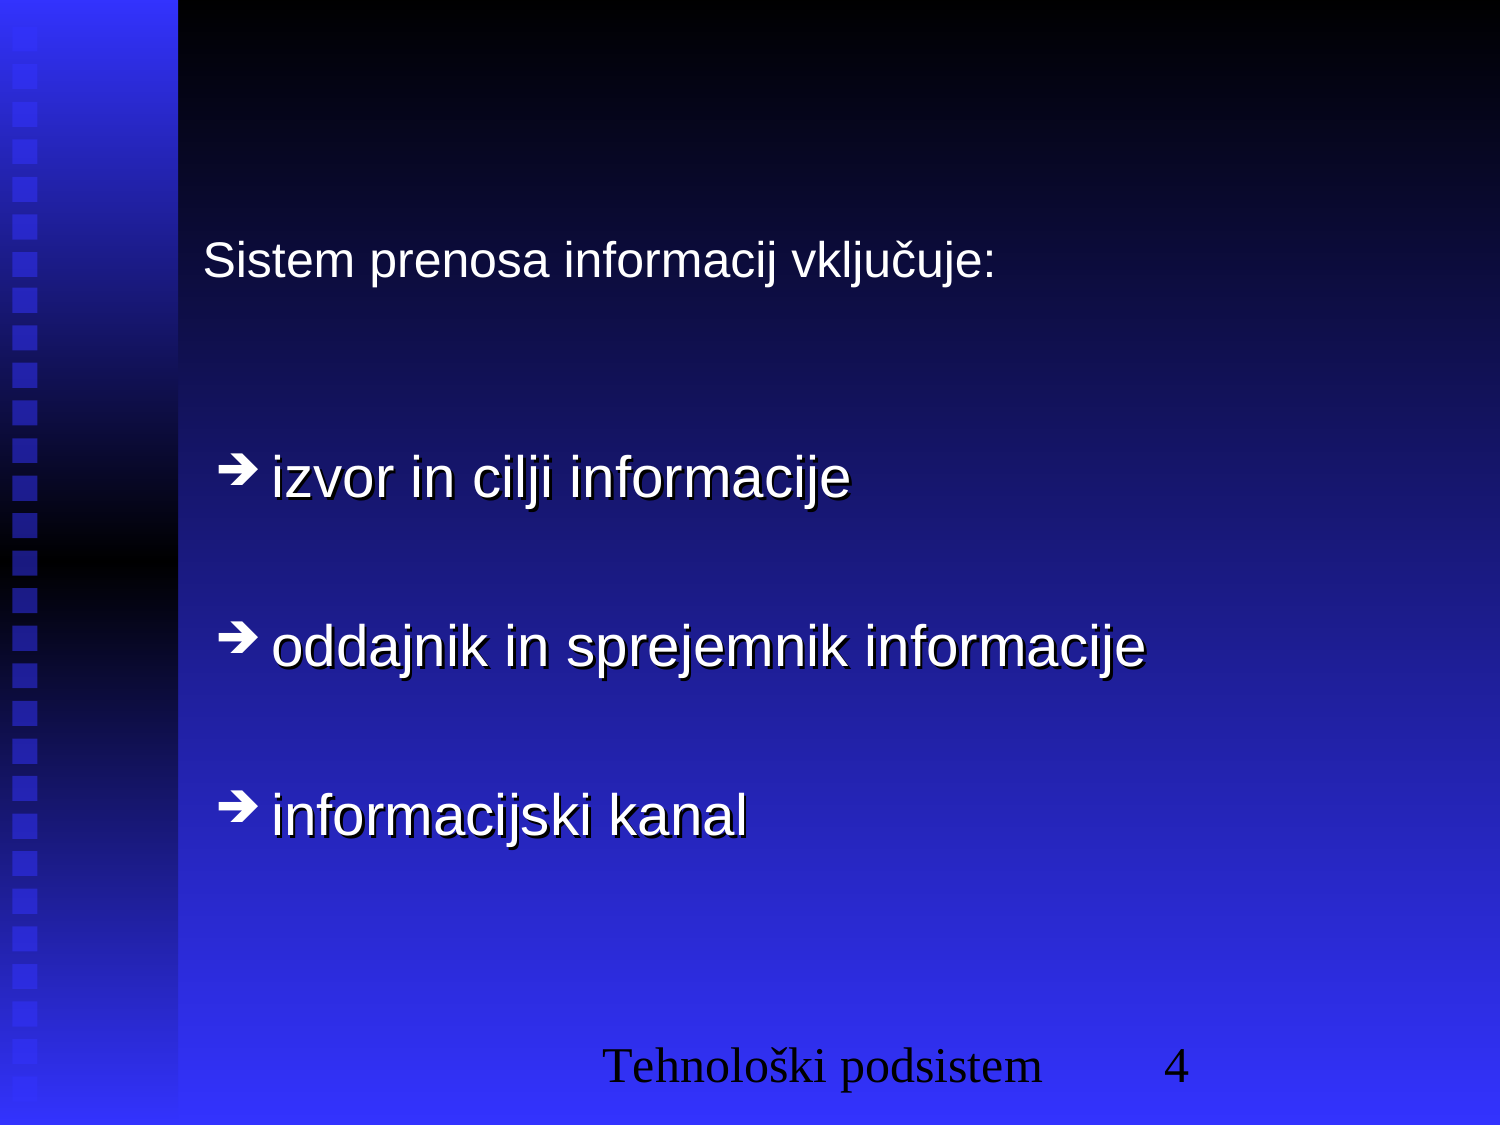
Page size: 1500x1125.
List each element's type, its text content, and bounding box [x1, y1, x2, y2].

list izvor in cilji informacije oddajnik in sprejemnik informacije informacijski kanal [199, 337, 1488, 1001]
title Sistem prenosa informacij vključuje: [187, 219, 1463, 296]
